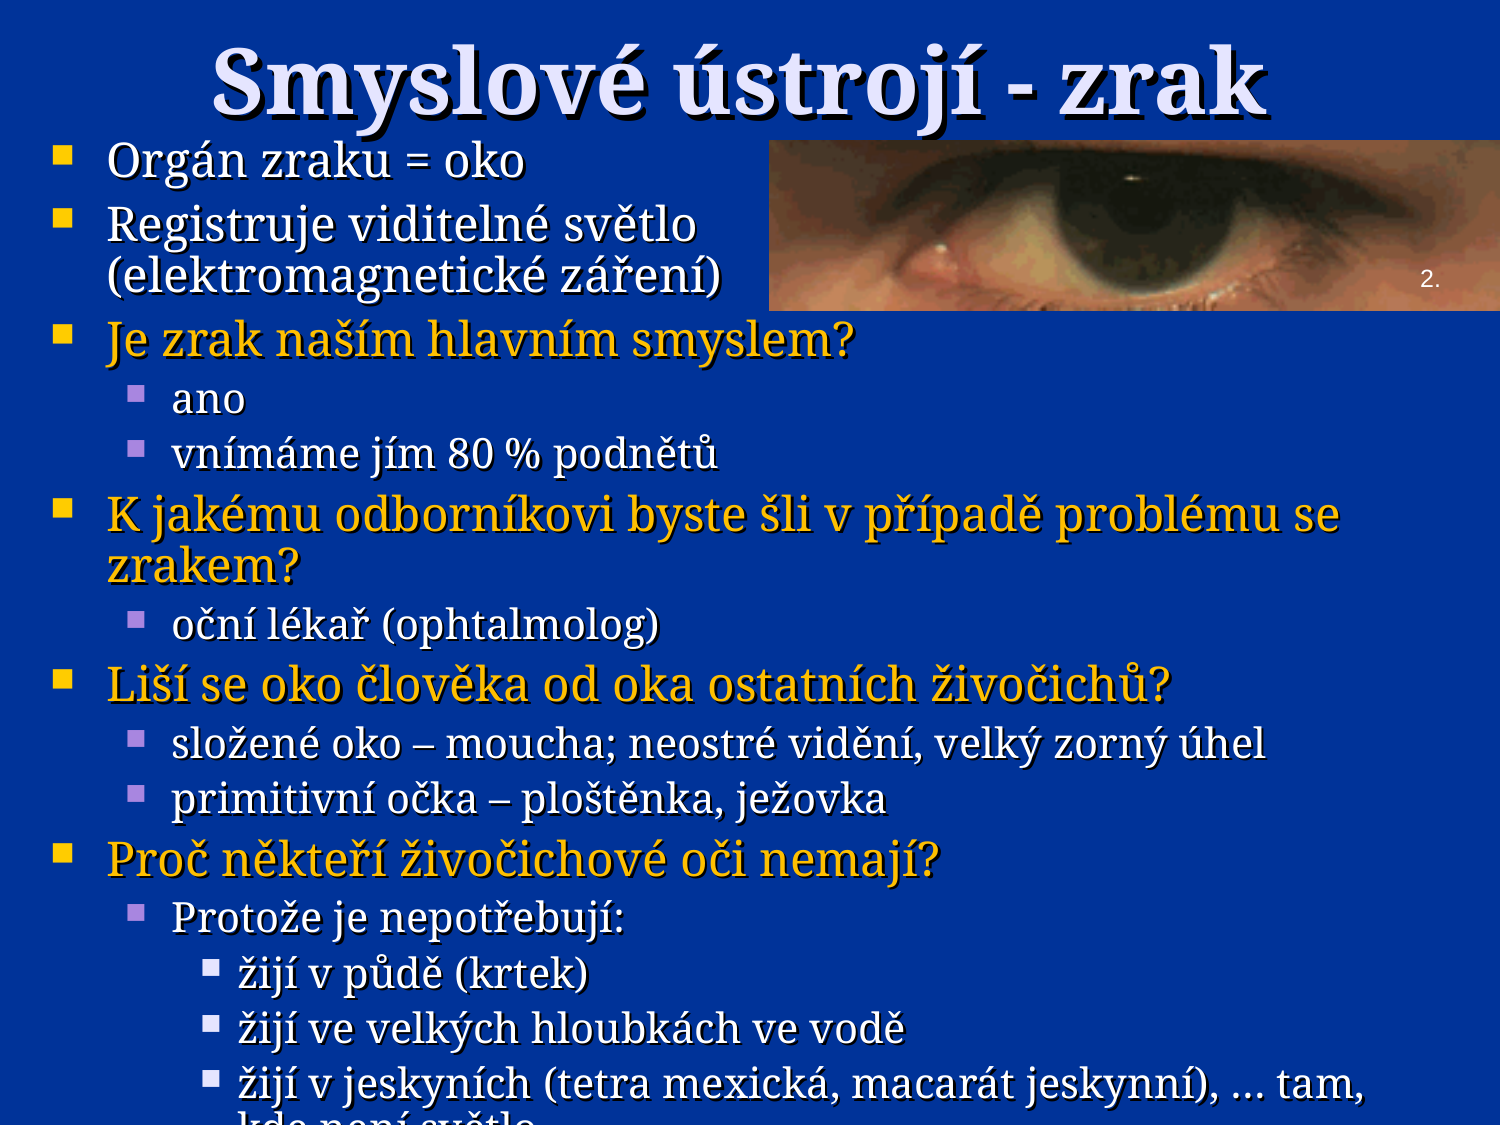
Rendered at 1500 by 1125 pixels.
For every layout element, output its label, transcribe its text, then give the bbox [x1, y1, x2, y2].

text_box 2. [1405, 255, 1500, 301]
list Orgán zraku = oko Registruje viditelné světlo (elektromagnetické záření) Je zrak naším hlavním smyslem? ano vnímáme jím 80 % podnětů K jakému odborníkovi byste šli v případě problému se zrakem? oční lékař (ophtalmolog) Liší se oko člověka od oka ostatních živočichů? složené oko – moucha; neostré vidění, velký zorný úhel primitivní očka – ploštěnka, ježovka Proč někteří živočichové oči nemají? Protože je nepotřebují: žijí v půdě (krtek) žijí ve velkých hloubkách ve vodě žijí v jeskyních (tetra mexická, macarát jeskynní), … tam, kde není světlo [35, 128, 1386, 1125]
title Smyslové ústrojí - zrak [64, 0, 1415, 140]
picture [769, 140, 1500, 311]
